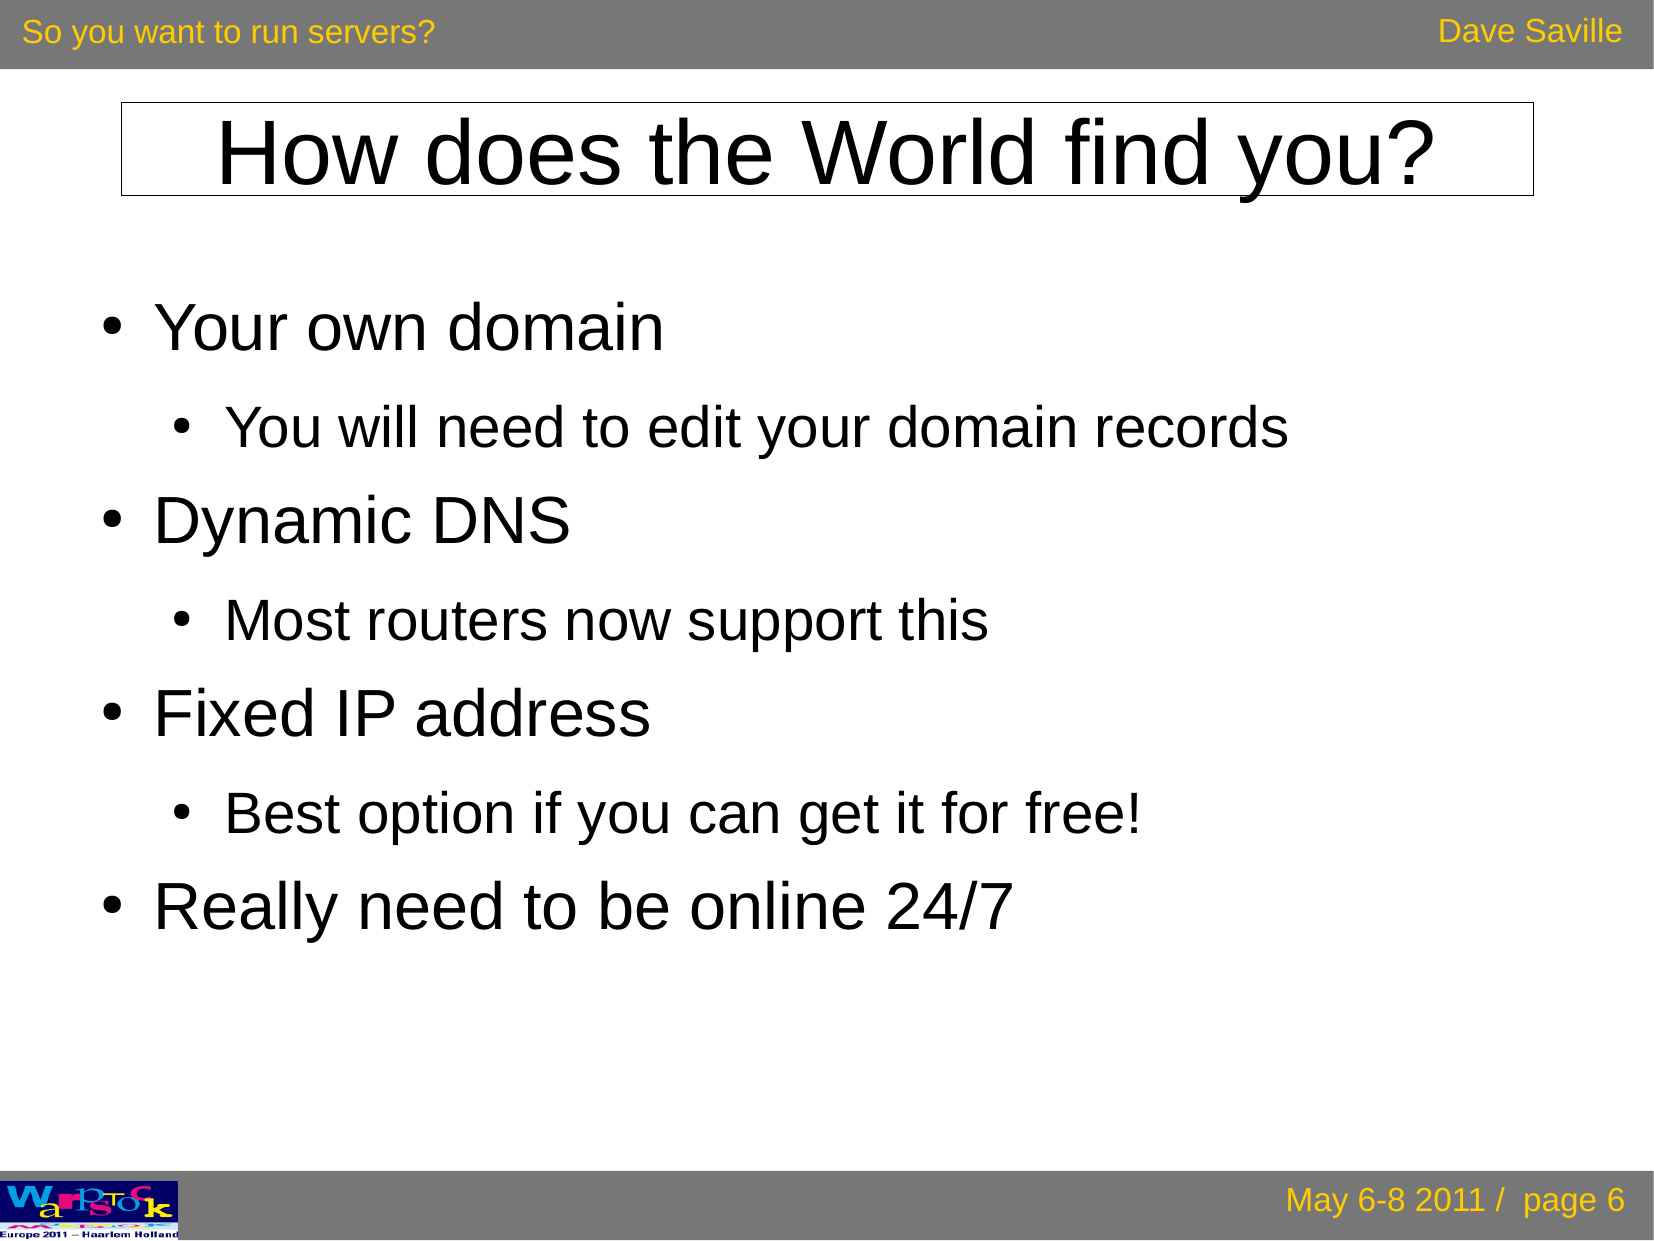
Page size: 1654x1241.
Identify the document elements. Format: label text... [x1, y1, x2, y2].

picture [0, 1181, 178, 1241]
title How does the World find you? [82, 56, 1571, 250]
list Your own domain You will need to edit your domain records Dynamic DNS Most routers now support this Fixed IP address Best option if you can get it for free! Really need to be online 24/7 [82, 290, 1571, 1109]
